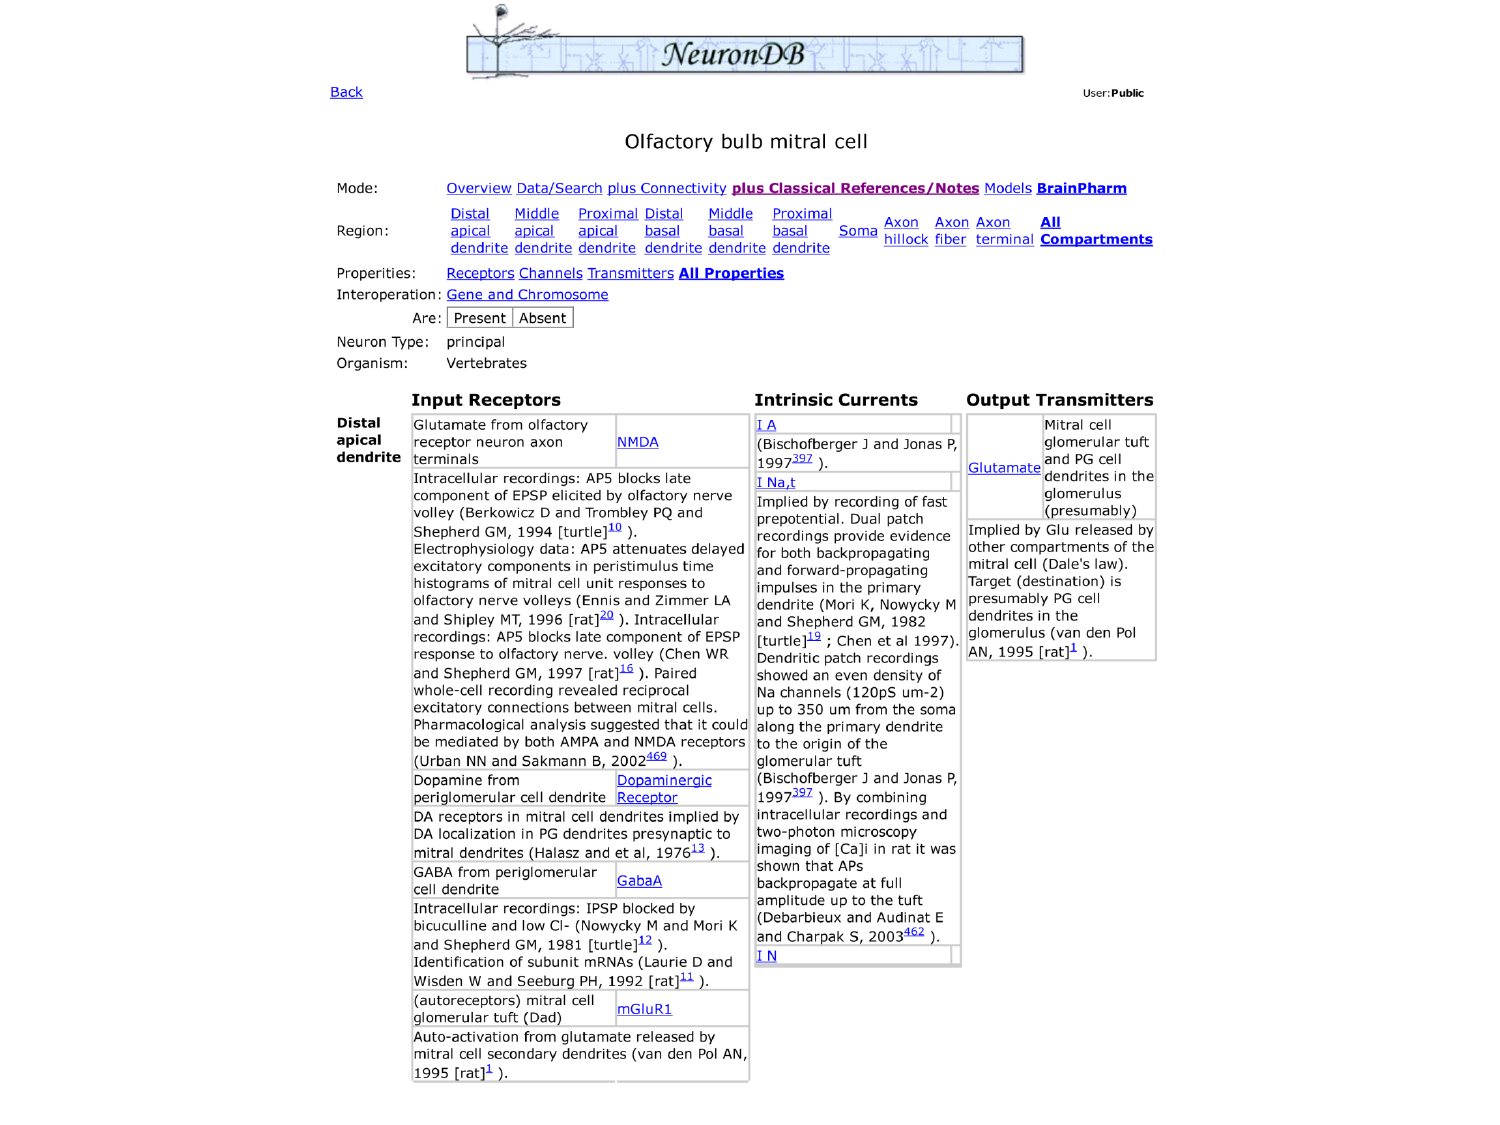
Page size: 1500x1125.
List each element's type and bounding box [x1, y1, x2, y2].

picture [323, 0, 1176, 1125]
